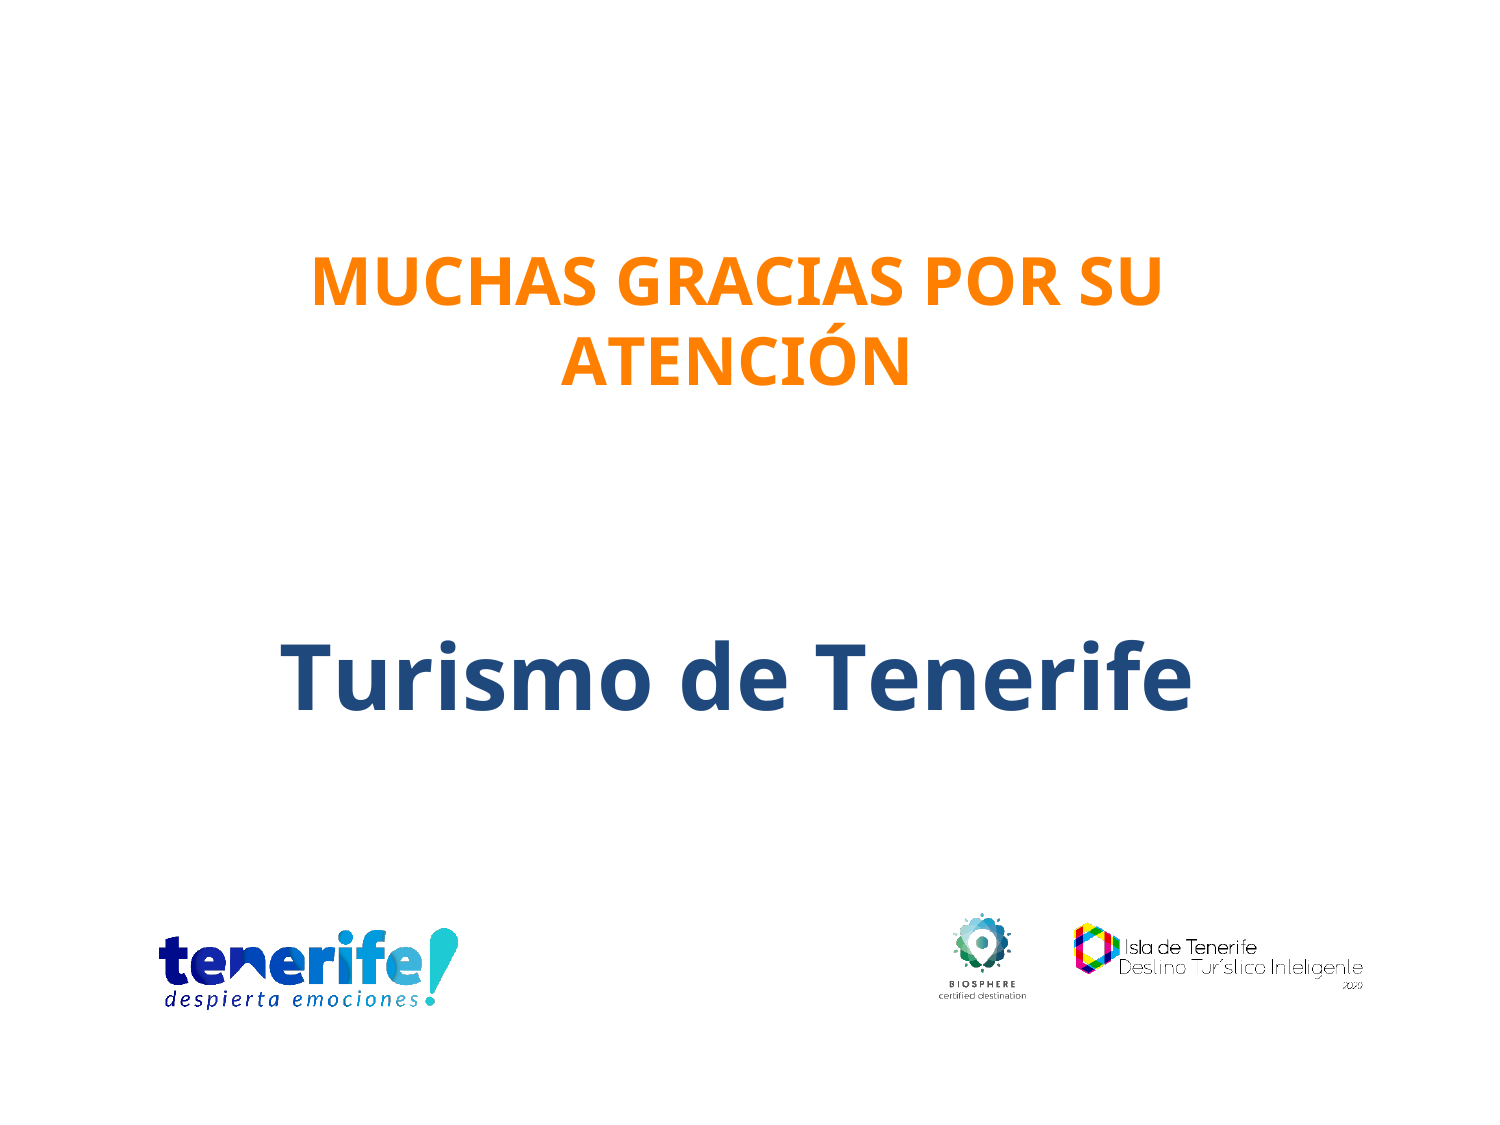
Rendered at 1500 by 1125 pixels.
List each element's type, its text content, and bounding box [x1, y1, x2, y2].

picture [1074, 922, 1363, 992]
text_box MUCHAS GRACIAS POR SU ATENCIÓN Turismo de Tenerife [112, 231, 1364, 724]
picture [159, 928, 458, 1010]
picture [918, 904, 1046, 1010]
